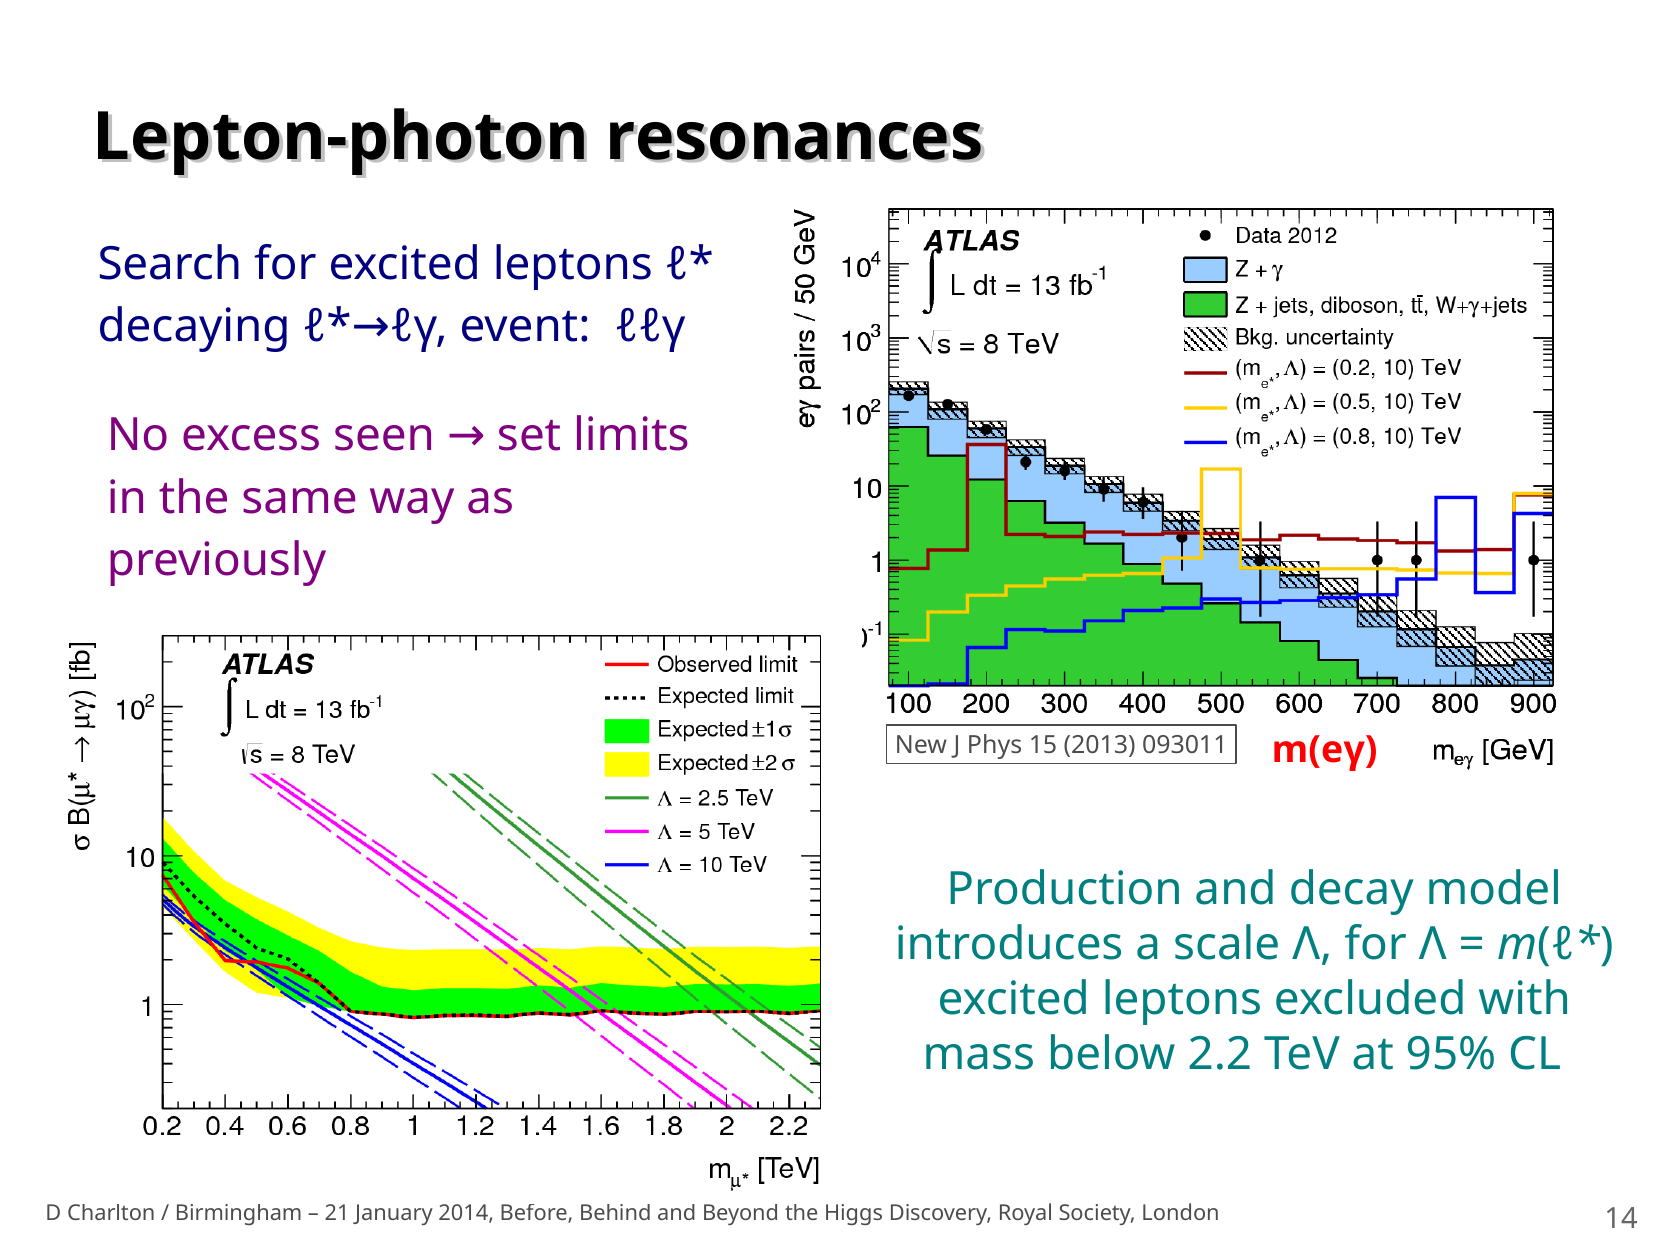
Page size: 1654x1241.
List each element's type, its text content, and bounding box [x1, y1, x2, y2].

text_box No excess seen → set limits in the same way as previously [92, 394, 750, 569]
text_box Production and decay model introduces a scale Λ, for Λ = m(ℓ*) excited leptons excluded with mass below 2.2 TeV at 95% CL [879, 851, 1630, 1086]
text_box Search for excited leptons ℓ* decaying ℓ*→ℓγ, event: ℓℓγ [82, 222, 754, 345]
text_box New J Phys 15 (2013) 093011 [886, 727, 1237, 762]
text_box Lepton-photon resonances [78, 80, 1424, 174]
picture [29, 179, 1595, 1204]
text_box m(eγ) [1256, 714, 1404, 774]
